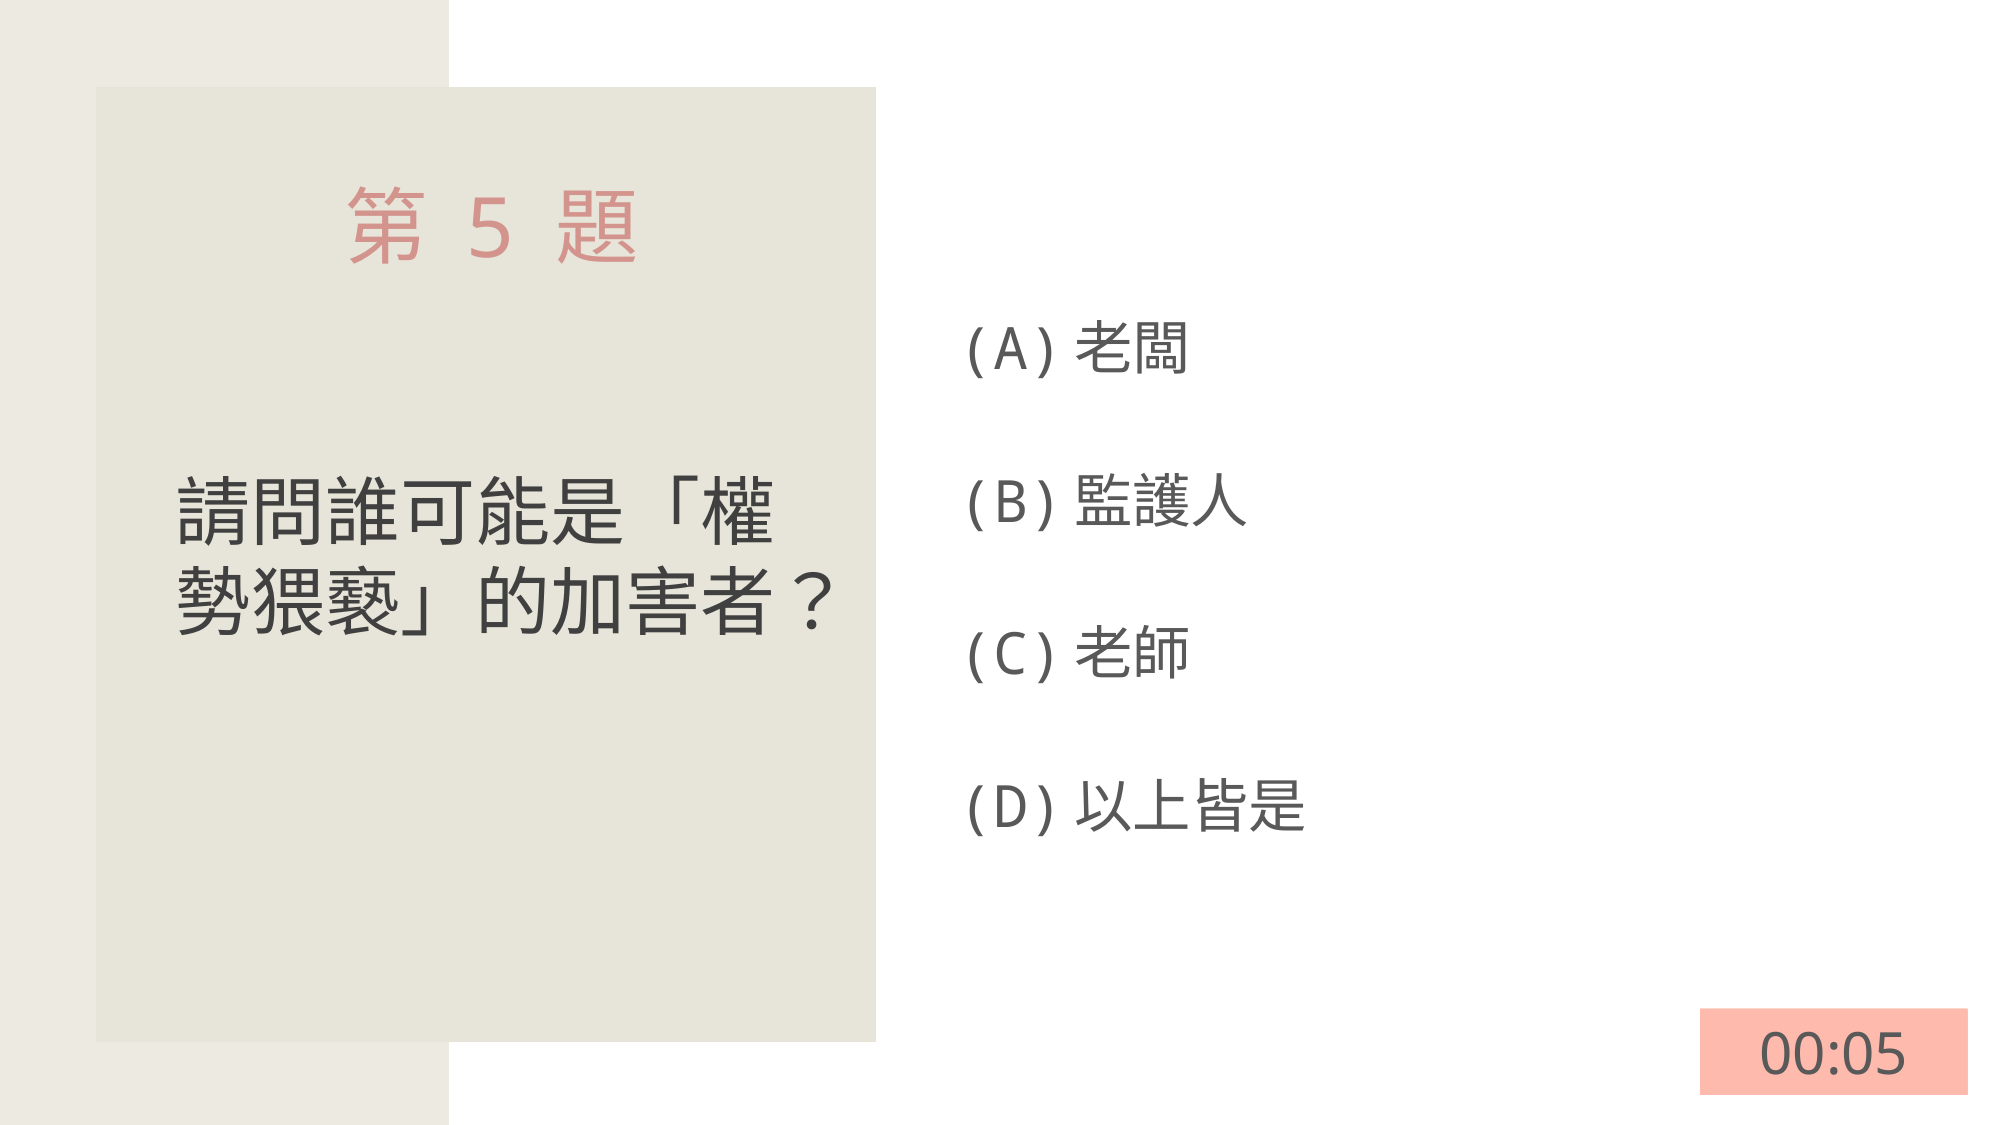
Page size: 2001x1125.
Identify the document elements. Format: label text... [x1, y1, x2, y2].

text_box (D) [943, 761, 1059, 847]
text_box (A) [943, 304, 1059, 390]
text_box 第 5 題 [285, 165, 698, 282]
text_box 00:05 [1700, 1008, 1968, 1095]
text_box (C) [943, 608, 1059, 695]
text_box 以上皆是 [1059, 761, 1527, 847]
text_box 監護人 [1059, 456, 1527, 543]
text_box 老闆 [1059, 304, 1527, 390]
text_box 請問誰可能是「權勢猥褻」的加害者？ [160, 456, 804, 654]
text_box (B) [943, 456, 1059, 543]
text_box 老師 [1059, 608, 1527, 695]
